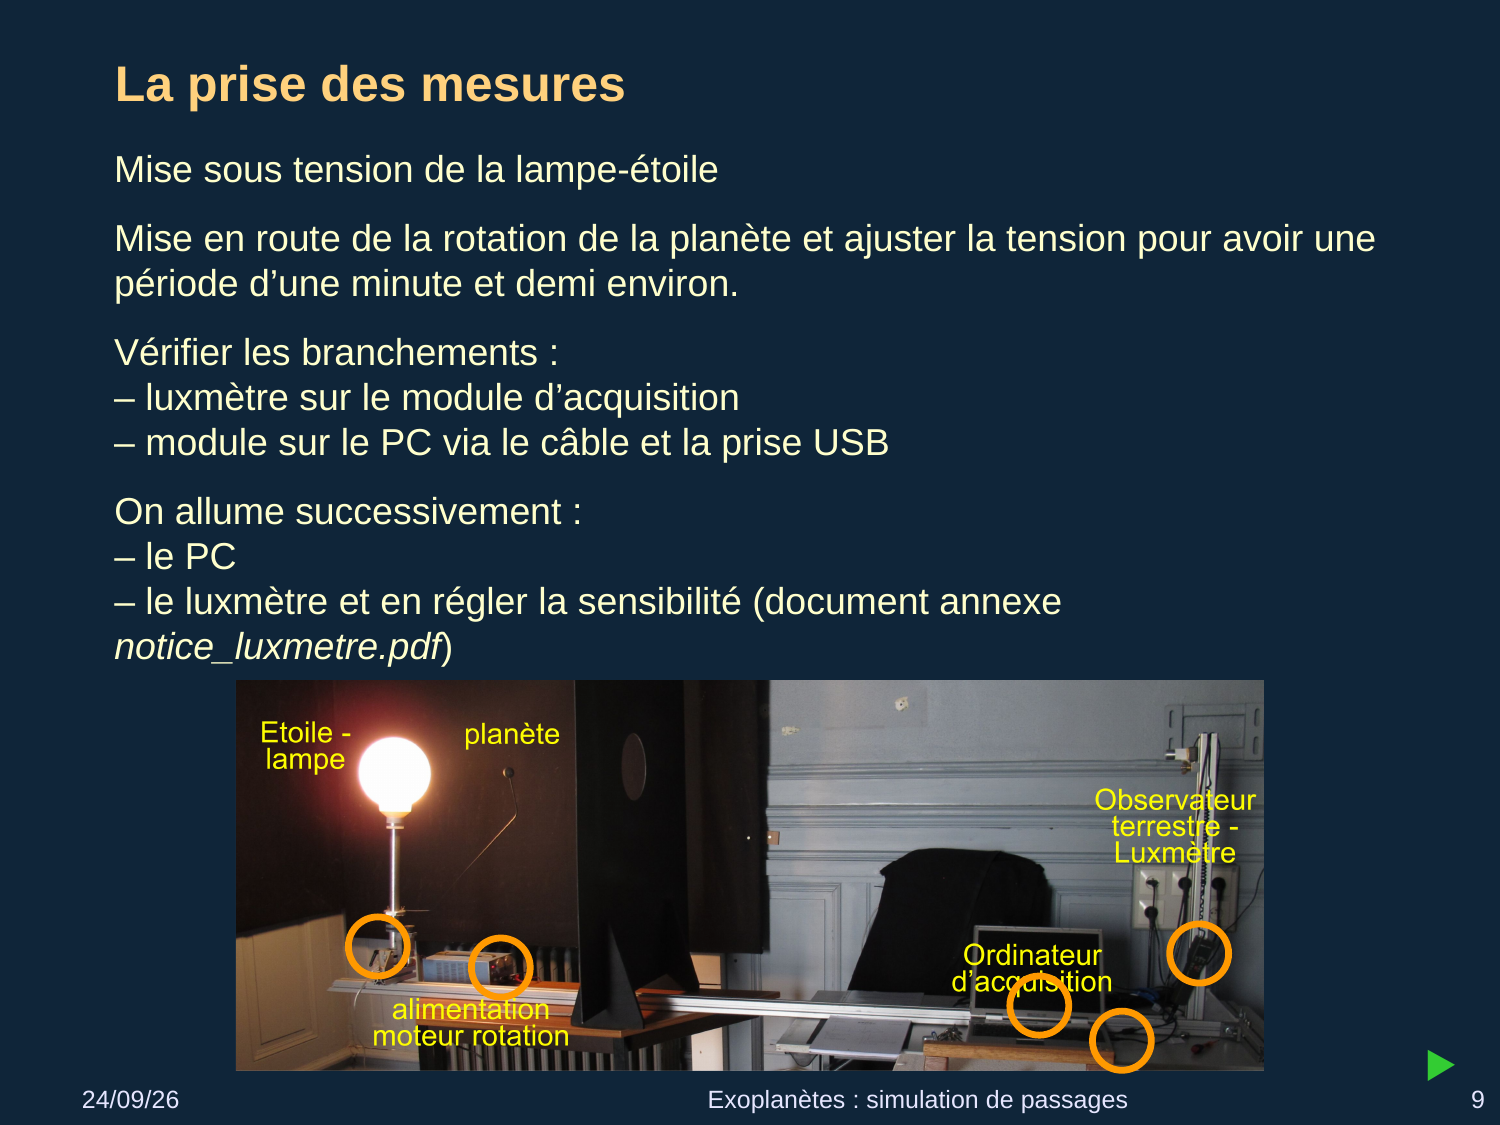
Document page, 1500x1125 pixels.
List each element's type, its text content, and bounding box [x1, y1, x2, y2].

text_box Mise sous tension de la lampe-étoile [99, 137, 1423, 198]
text_box La prise des mesures [100, 44, 642, 120]
picture [1096, 1015, 1147, 1066]
text_box Vérifier les branchements : – luxmètre sur le module d’acquisition – module sur le PC via le câble et la prise USB [99, 320, 1423, 471]
picture [235, 680, 1264, 1071]
text_box Mise en route de la rotation de la planète et ajuster la tension pour avoir une période d’une minute et demi environ. [99, 206, 1423, 312]
text_box On allume successivement : – le PC – le luxmètre et en régler la sensibilité (document annexe notice_luxmetre.pdf) [99, 479, 1424, 676]
text_box  [1409, 1034, 1475, 1096]
